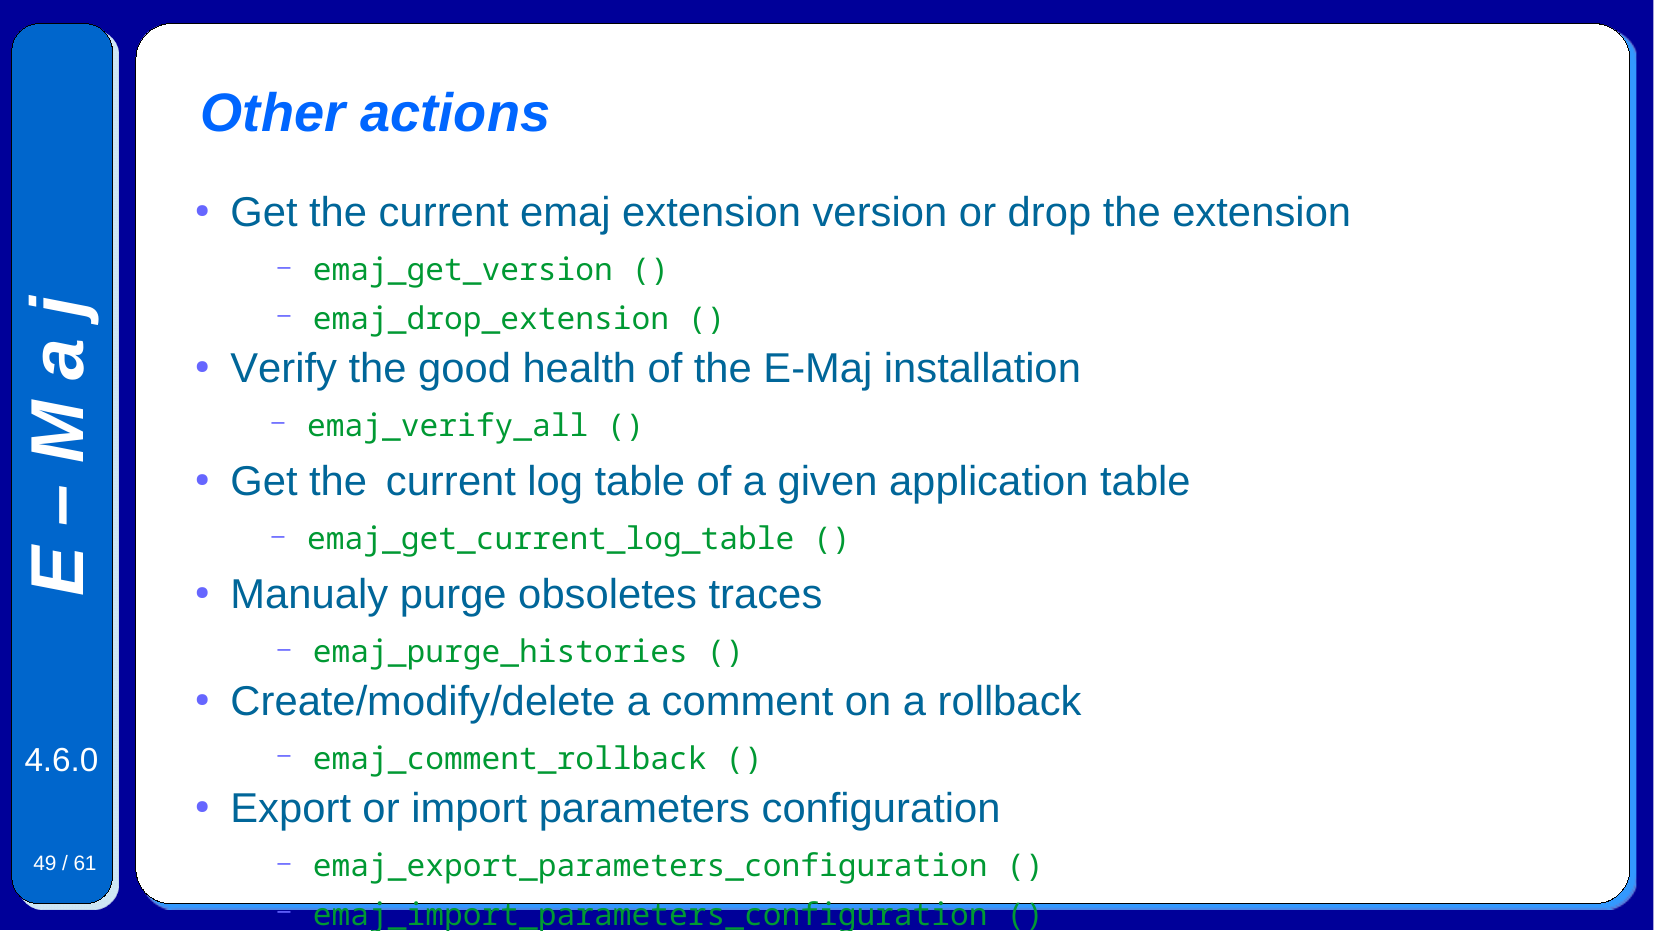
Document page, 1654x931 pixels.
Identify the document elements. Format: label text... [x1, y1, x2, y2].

list Get the current emaj extension version or drop the extension emaj_get_version () emaj_drop_extension () Verify the good health of the E-Maj installation emaj_verify_all () Get the current log table of a given application table emaj_get_current_log_table () Manualy purge obsoletes traces emaj_purge_histories () Create/modify/delete a comment on a rollback emaj_comment_rollback () Export or import parameters configuration emaj_export_parameters_configuration () emaj_import_parameters_configuration () [177, 188, 1587, 882]
title Other actions [200, 34, 1575, 188]
